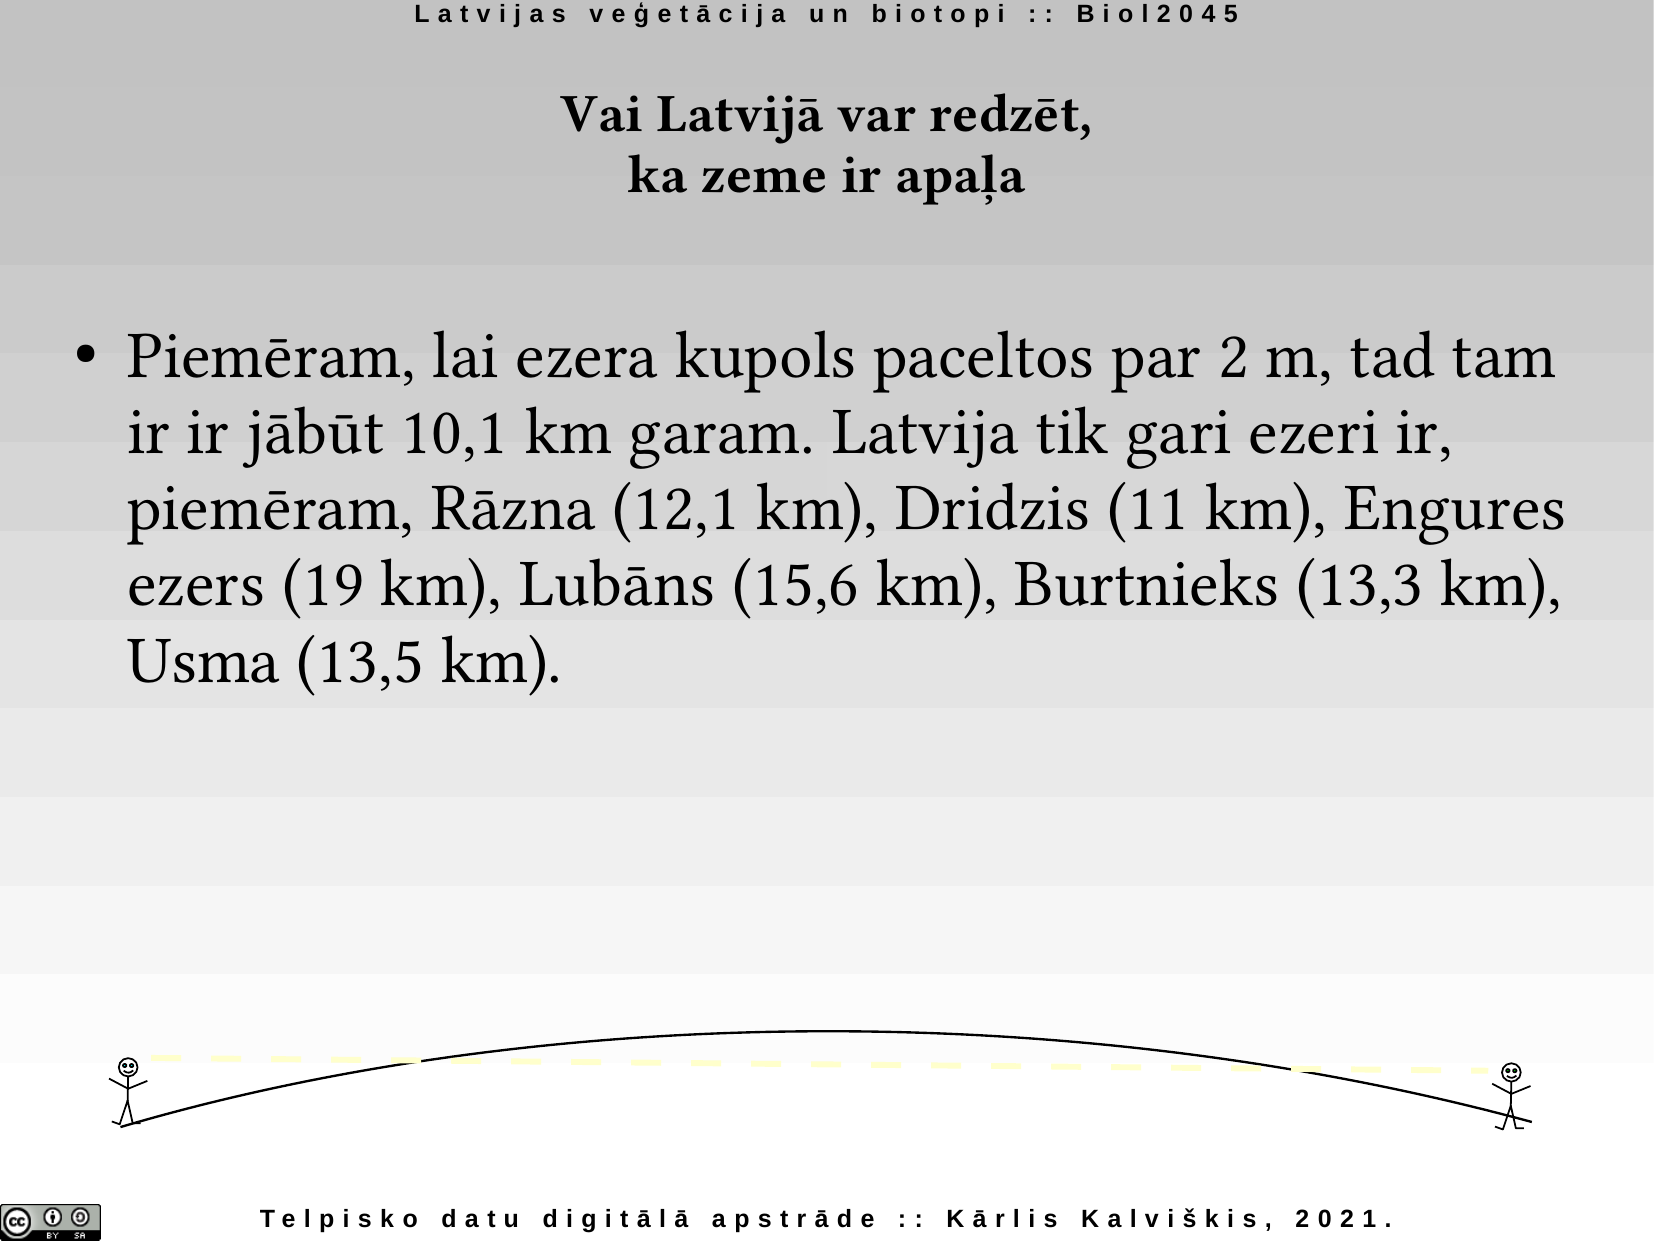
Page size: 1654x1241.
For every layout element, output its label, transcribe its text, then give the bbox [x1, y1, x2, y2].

picture [0, 287, 1654, 1241]
title Vai Latvijā var redzēt, ka zeme ir apaļa [0, 1, 1654, 287]
list Piemēram, lai ezera kupols paceltos par 2 m, tad tam ir ir jābūt 10,1 km garam. Latvija tik gari ezeri ir, piemēram, Rāzna (12,1 km), Dridzis (11 km), Engures ezers (19 km), Lubāns (15,6 km), Burtnieks (13,3 km), Usma (13,5 km). [56, 317, 1600, 1175]
